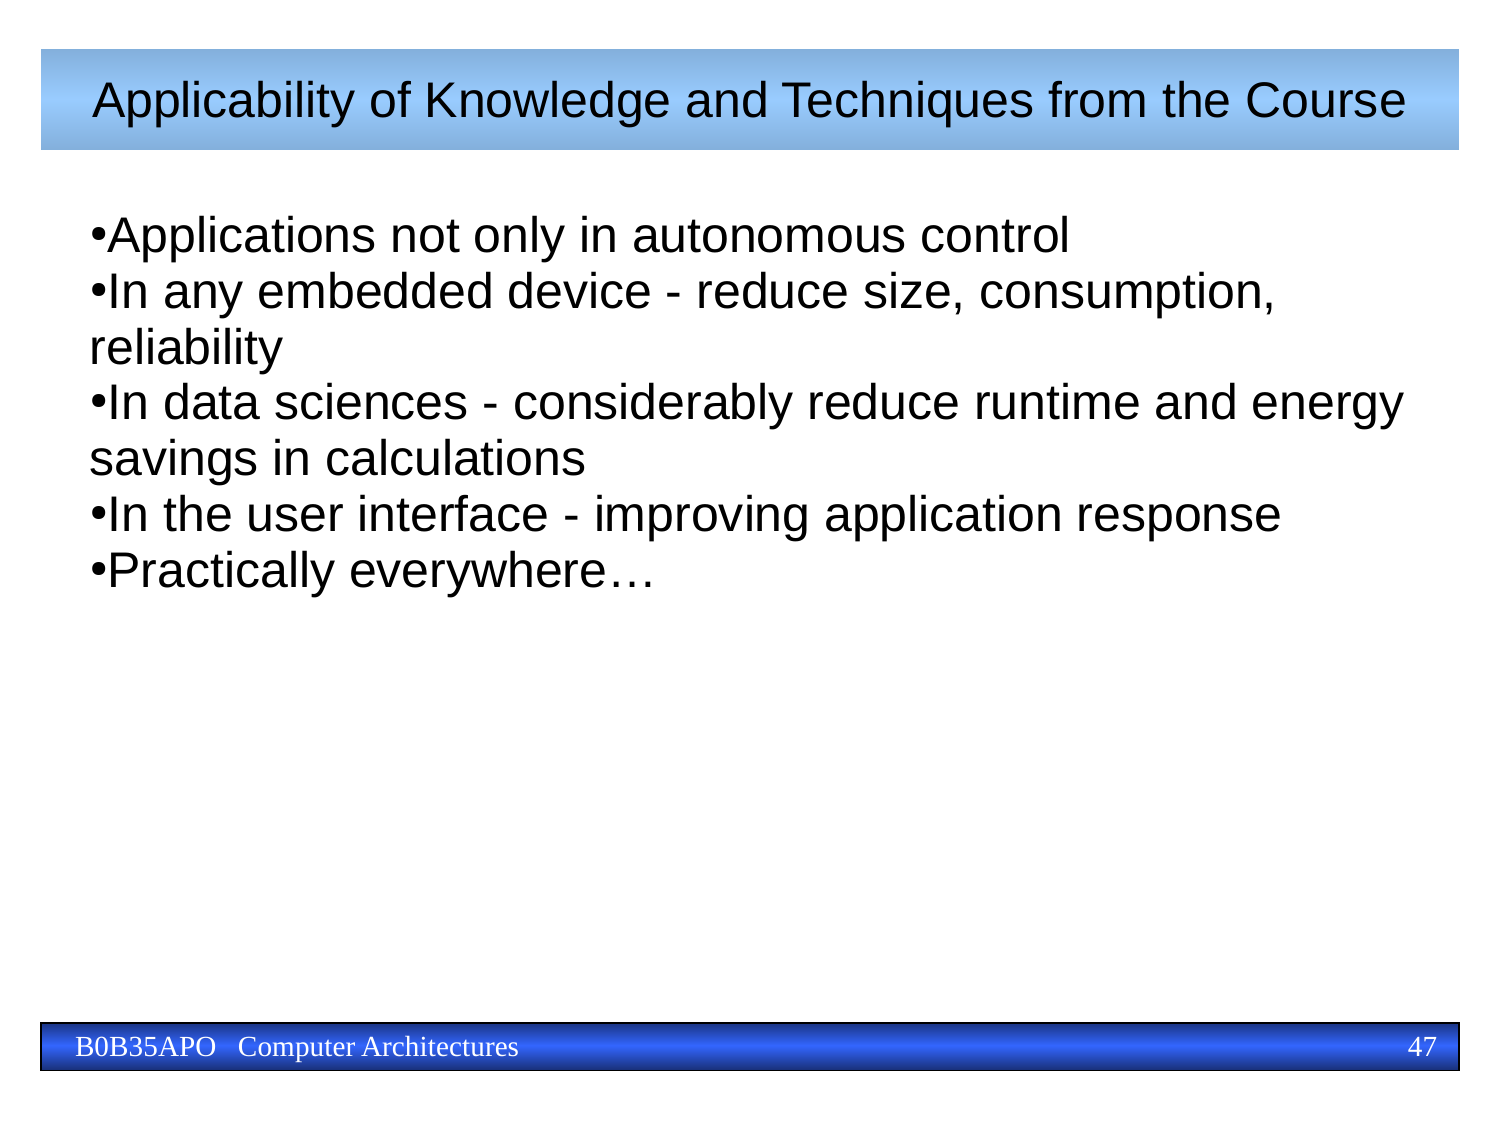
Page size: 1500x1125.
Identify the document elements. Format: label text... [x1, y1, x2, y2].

title Applicability of Knowledge and Techniques from the Course [41, 49, 1459, 150]
text_box Applications not only in autonomous control In any embedded device - reduce size, consumption, reliability In data sciences - considerably reduce runtime and energy savings in calculations In the user interface - improving application response Practically everywhere… [75, 199, 1450, 606]
